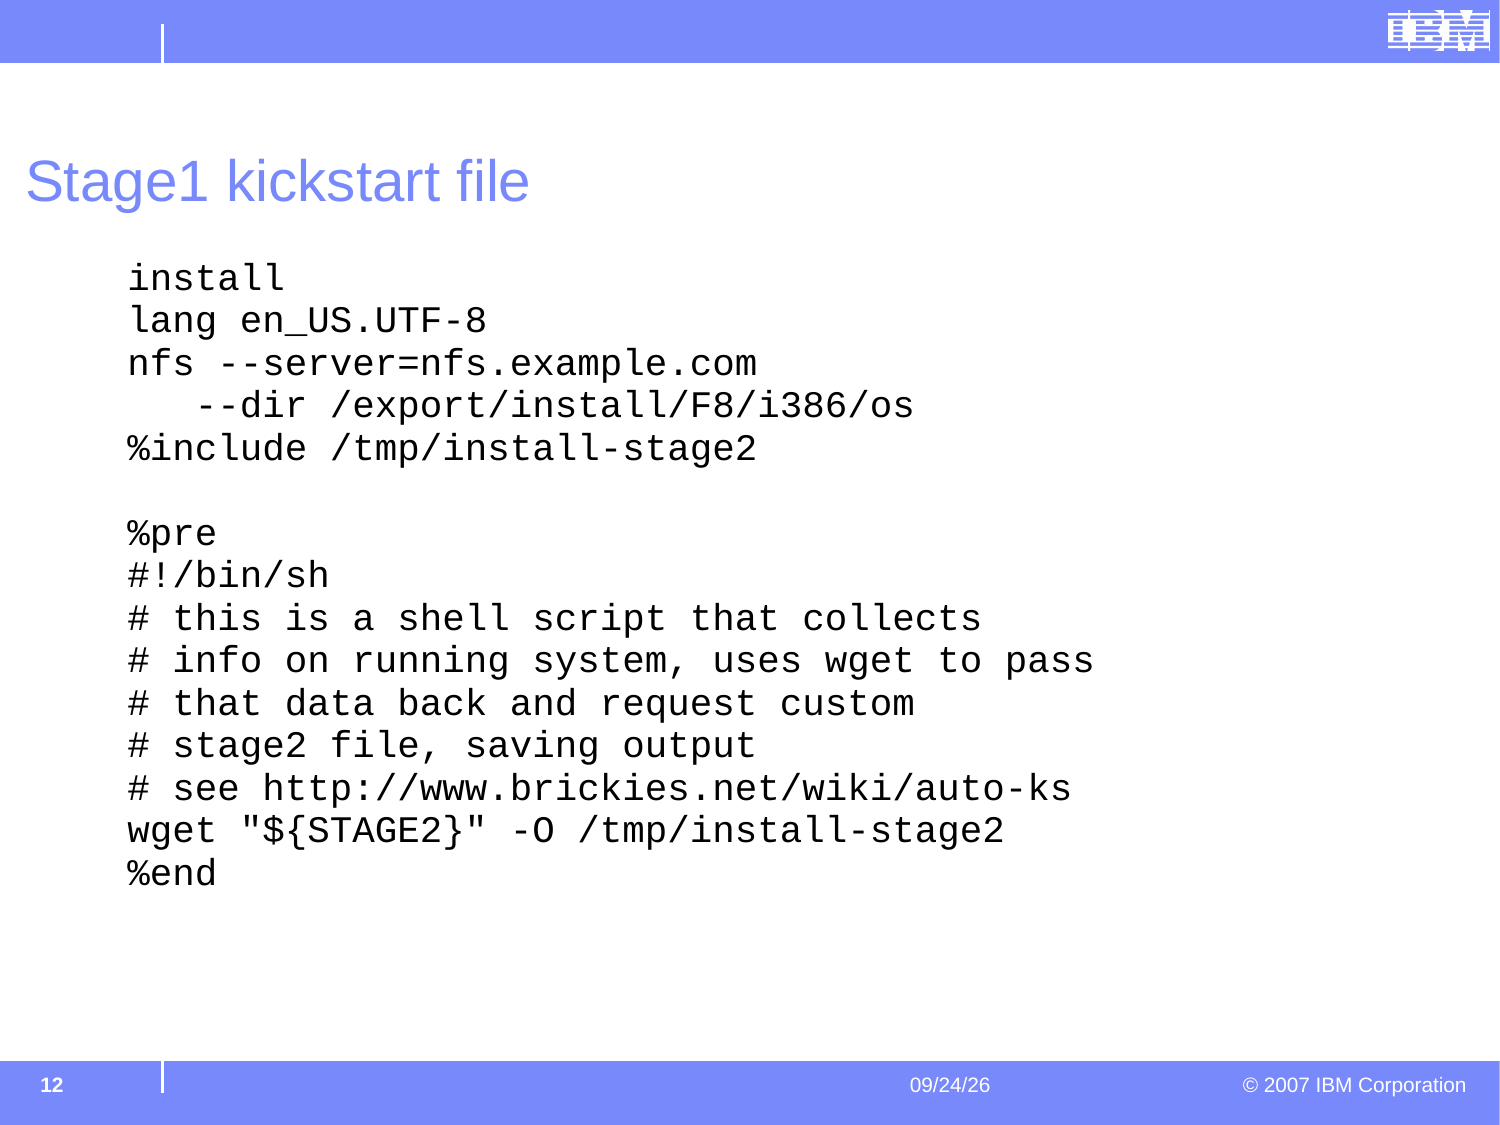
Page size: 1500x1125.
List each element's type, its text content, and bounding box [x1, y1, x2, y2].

text_box install lang en_US.UTF-8 nfs --server=nfs.example.com --dir /export/install/F8/i386/os %include /tmp/install-stage2 %pre #!/bin/sh # this is a shell script that collects # info on running system, uses wget to pass # that data back and request custom # stage2 file, saving output # see http://www.brickies.net/wiki/auto-ks wget "${STAGE2}" -O /tmp/install-stage2 %end [112, 251, 1232, 990]
title Stage1 kickstart file [25, 150, 1378, 218]
